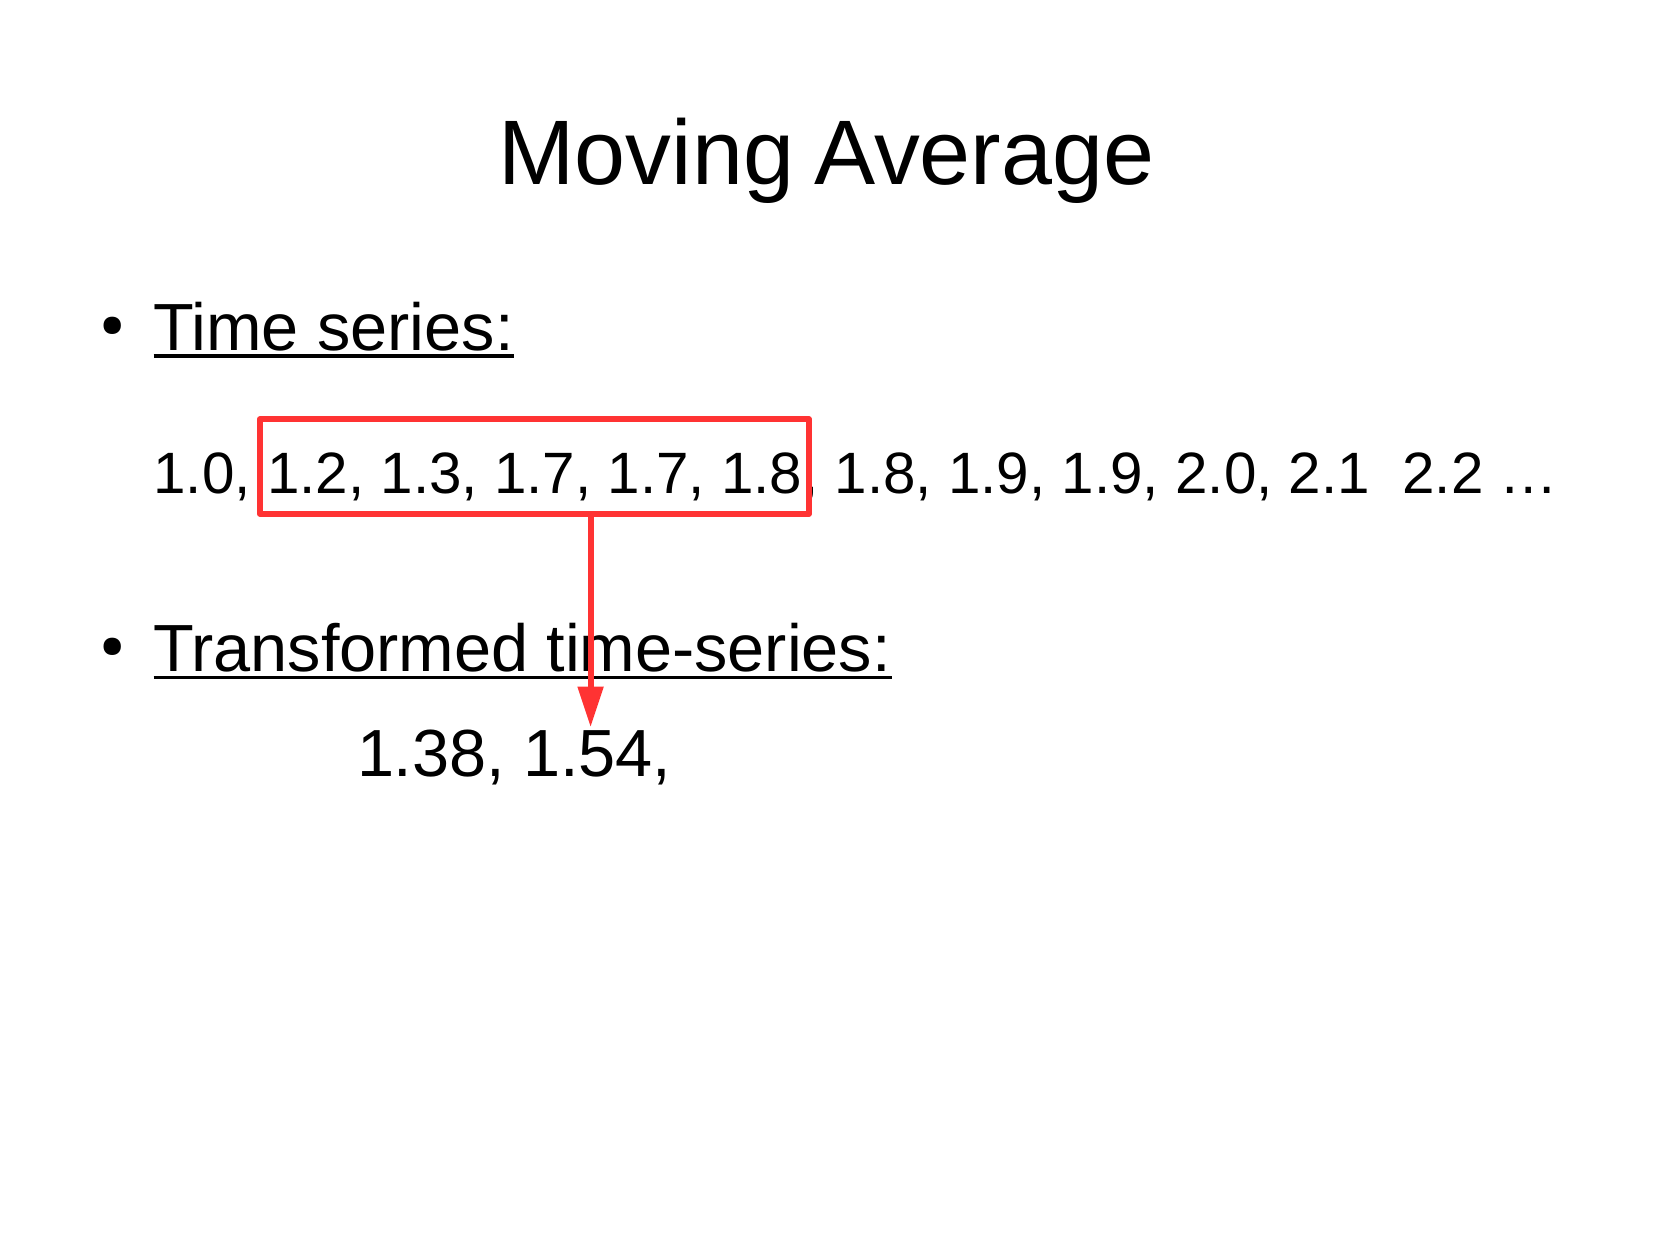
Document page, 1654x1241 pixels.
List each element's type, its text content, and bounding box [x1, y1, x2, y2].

title Moving Average [82, 49, 1571, 257]
list Time series: 1.0, 1.2, 1.3, 1.7, 1.7, 1.8, 1.8, 1.9, 1.9, 2.0, 2.1 2.2 … Transformed time-series: 1.38, 1.54, [82, 290, 1571, 1109]
